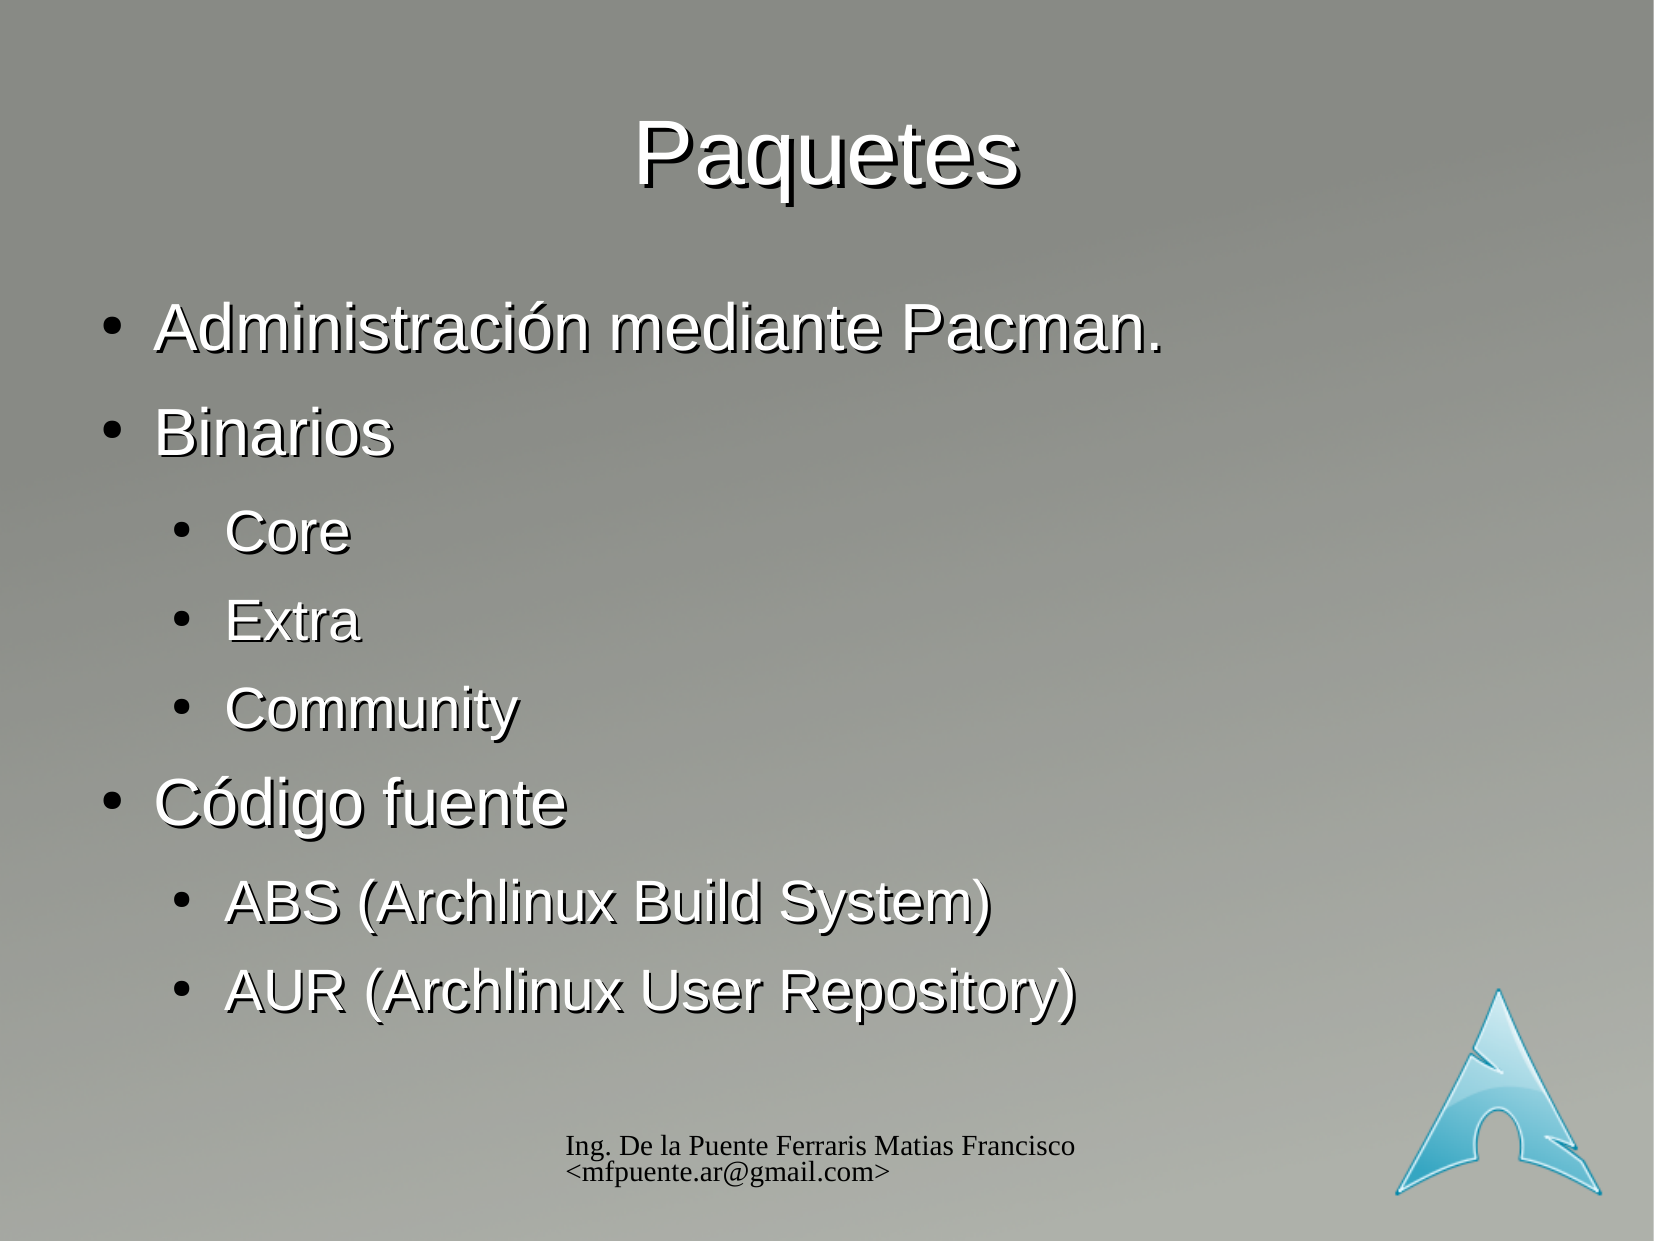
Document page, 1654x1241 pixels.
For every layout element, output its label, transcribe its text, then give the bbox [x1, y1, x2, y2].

picture [0, 0, 1654, 1241]
title Paquetes [82, 56, 1571, 250]
list Administración mediante Pacman. Binarios Core Extra Community Código fuente ABS (Archlinux Build System) AUR (Archlinux User Repository) [82, 290, 1571, 1094]
